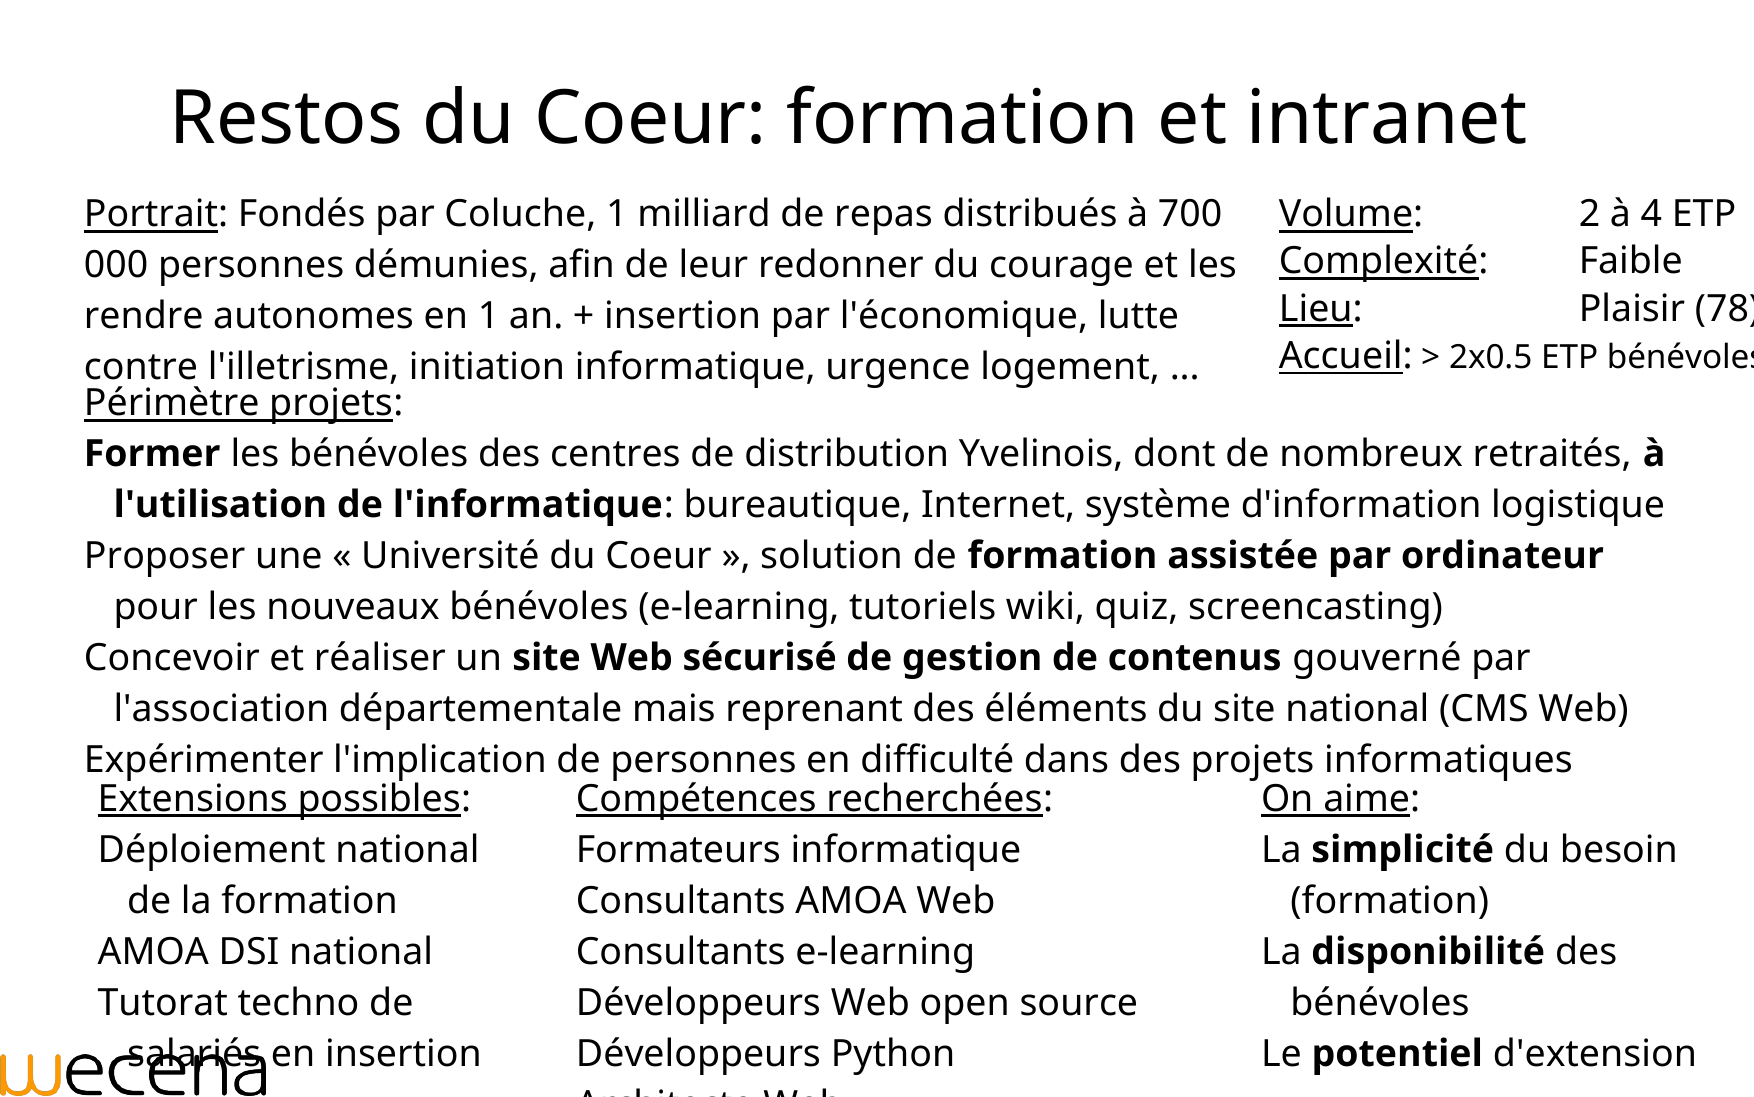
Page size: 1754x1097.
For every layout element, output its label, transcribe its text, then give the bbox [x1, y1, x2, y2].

picture [150, 1056, 160, 1064]
title Restos du Coeur: formation et intranet [103, 51, 1595, 178]
text_box Lieu: Plaisir (78) [1270, 273, 1754, 321]
text_box On aime: La simplicité du besoin (formation) La disponibilité des bénévoles Le potentiel d'extension [1246, 764, 1729, 1049]
text_box Complexité: Faible [1263, 239, 1687, 287]
picture [0, 1054, 266, 1097]
text_box Accueil: > 2x0.5 ETP bénévoles [1270, 321, 1754, 381]
text_box Volume: 2 à 4 ETP [1263, 179, 1748, 239]
picture [180, 1056, 190, 1064]
text_box Extensions possibles: Déploiement national de la formation AMOA DSI national Tutorat techno de salariés en insertion [82, 764, 526, 1049]
text_box Compétences recherchées: Formateurs informatique Consultants AMOA Web Consultants e-learning Développeurs Web open source Développeurs Python Architecte Web [561, 764, 1175, 1094]
text_box Périmètre projets: Former les bénévoles des centres de distribution Yvelinois, dont de nombreux retraités, à l'utilisation de l'informatique: bureautique, Internet, système d'information logistique Proposer une « Université du Coeur », solution de formation assistée par ordinateur pour les nouveaux bénévoles (e-learning, tutoriels wiki, quiz, screencasting) Concevoir et réaliser un site Web sécurisé de gestion de contenus gouverné par l'association départementale mais reprenant des éléments du site national (CMS Web) Expérimenter l'implication de personnes en difficulté dans des projets informatiques [69, 368, 1684, 743]
text_box Portrait: Fondés par Coluche, 1 milliard de repas distribués à 700 000 personnes démunies, afin de leur redonner du courage et les rendre autonomes en 1 an. + insertion par l'économique, lutte contre l'illetrisme, initiation informatique, urgence logement, ... [69, 179, 1270, 368]
